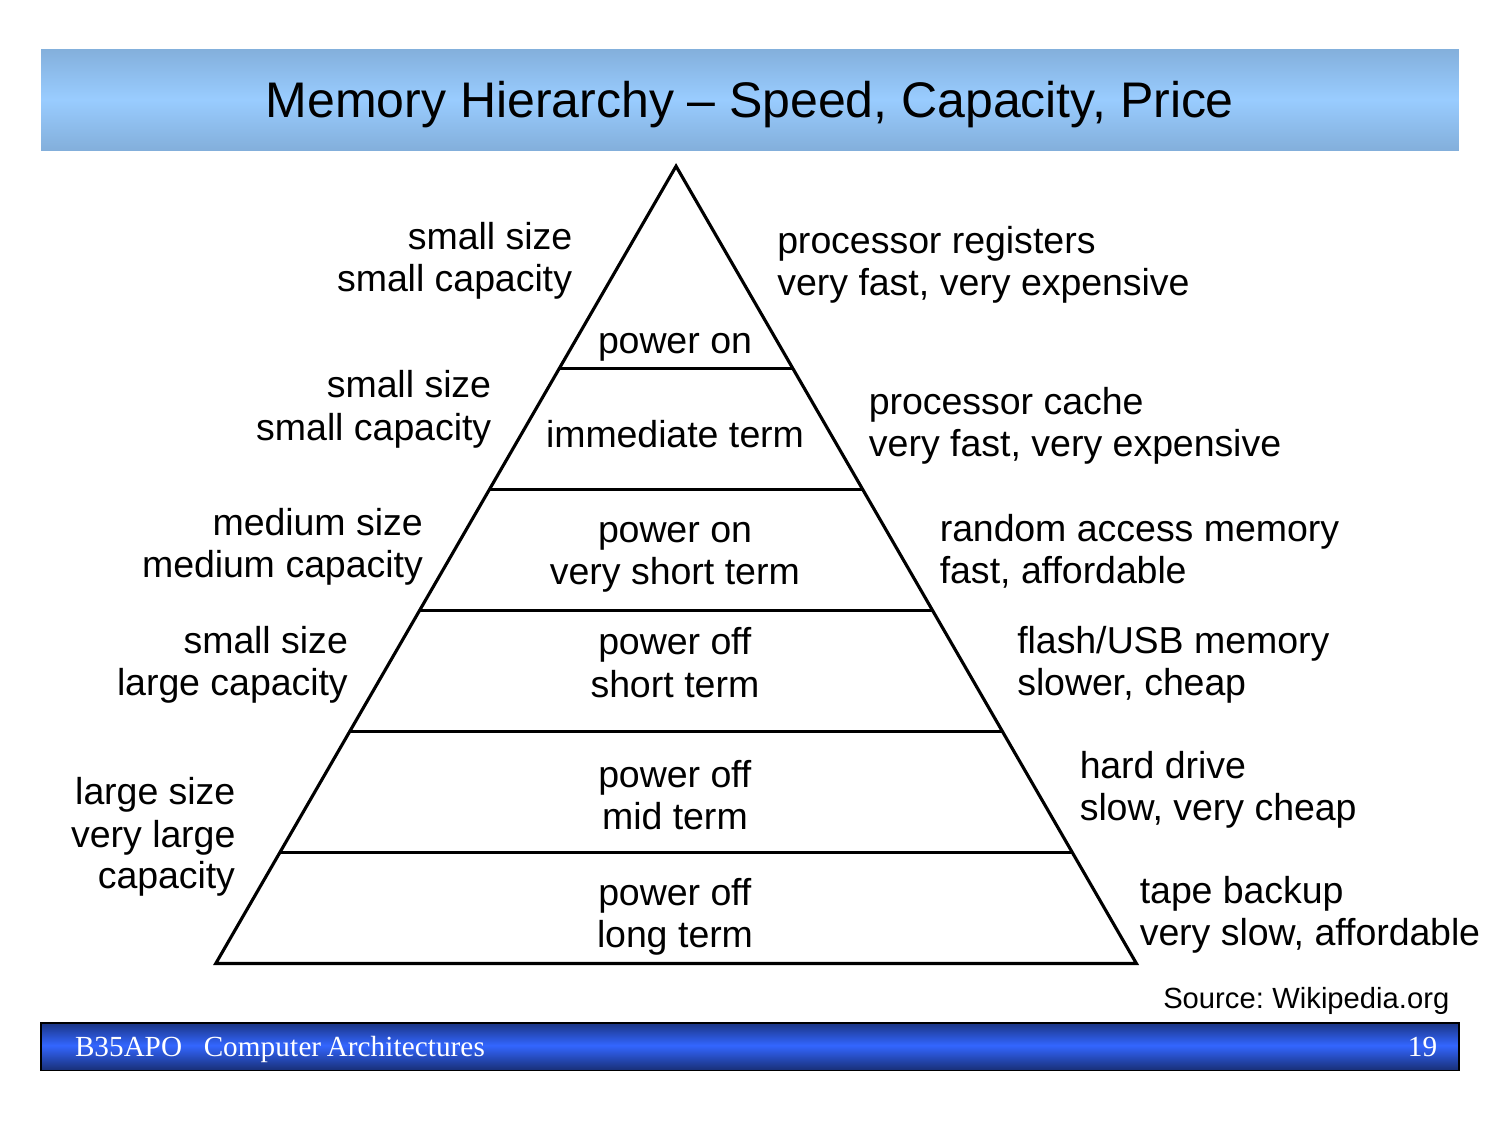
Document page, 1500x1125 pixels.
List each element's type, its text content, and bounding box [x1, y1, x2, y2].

text_box medium size medium capacity [112, 493, 438, 593]
text_box hard drive slow, very cheap [1065, 737, 1388, 837]
text_box immediate term [512, 405, 838, 463]
text_box random access memory fast, affordable [924, 499, 1415, 599]
text_box power off short term [512, 613, 838, 713]
text_box power off long term [512, 863, 838, 963]
text_box small size small capacity [230, 356, 506, 456]
text_box flash/USB memory slower, cheap [1002, 612, 1363, 713]
text_box processor cache very fast, very expensive [854, 373, 1344, 472]
text_box processor registers very fast, very expensive [762, 212, 1213, 312]
text_box power on [572, 312, 778, 370]
text_box power on very short term [512, 501, 838, 601]
text_box small size large capacity [75, 612, 363, 712]
text_box large size very large capacity [49, 763, 250, 963]
title Memory Hierarchy – Speed, Capacity, Price [41, 49, 1459, 151]
text_box small size small capacity [311, 207, 587, 307]
text_box tape backup very slow, affordable [1125, 862, 1500, 962]
text_box Source: Wikipedia.org [1147, 972, 1500, 1048]
text_box power off mid term [512, 746, 838, 846]
